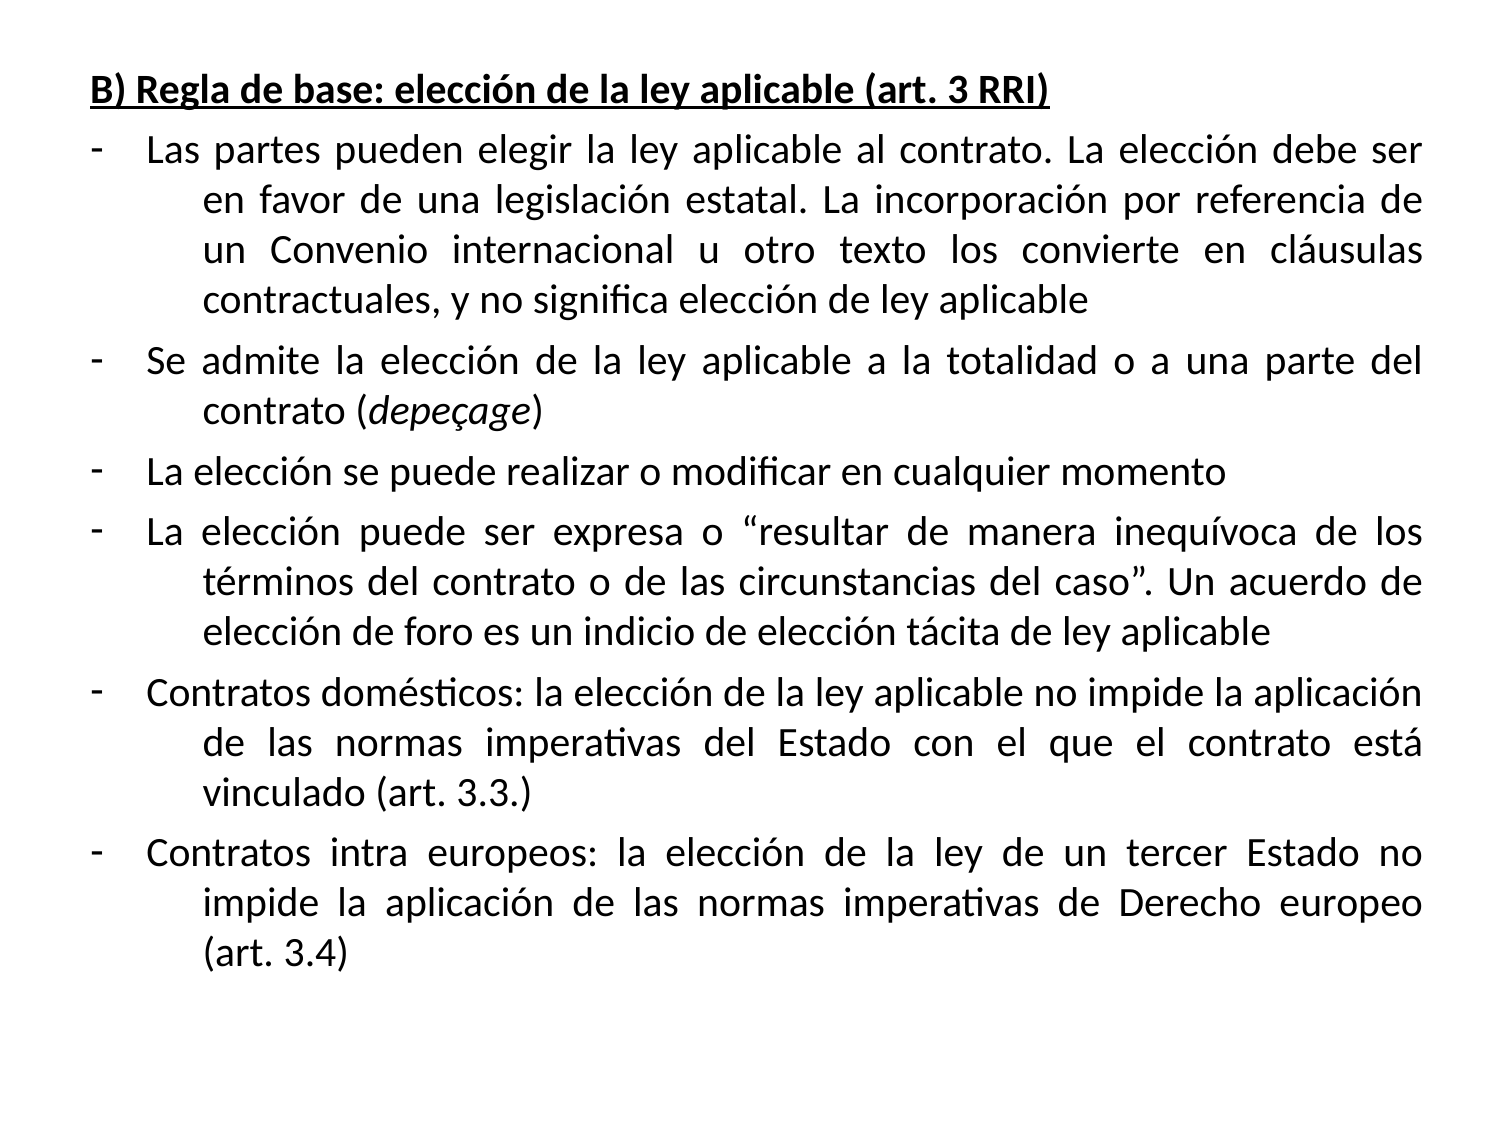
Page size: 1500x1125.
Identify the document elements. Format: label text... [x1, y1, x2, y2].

list B) Regla de base: elección de la ley aplicable (art. 3 RRI) Las partes pueden elegir la ley aplicable al contrato. La elección debe ser en favor de una legislación estatal. La incorporación por referencia de un Convenio internacional u otro texto los convierte en cláusulas contractuales, y no significa elección de ley aplicable Se admite la elección de la ley aplicable a la totalidad o a una parte del contrato (depeçage) La elección se puede realizar o modificar en cualquier momento La elección puede ser expresa o “resultar de manera inequívoca de los términos del contrato o de las circunstancias del caso”. Un acuerdo de elección de foro es un indicio de elección tácita de ley aplicable Contratos domésticos: la elección de la ley aplicable no impide la aplicación de las normas imperativas del Estado con el que el contrato está vinculado (art. 3.3.) Contratos intra europeos: la elección de la ley de un tercer Estado no impide la aplicación de las normas imperativas de Derecho europeo (art. 3.4) [75, 53, 1439, 1073]
